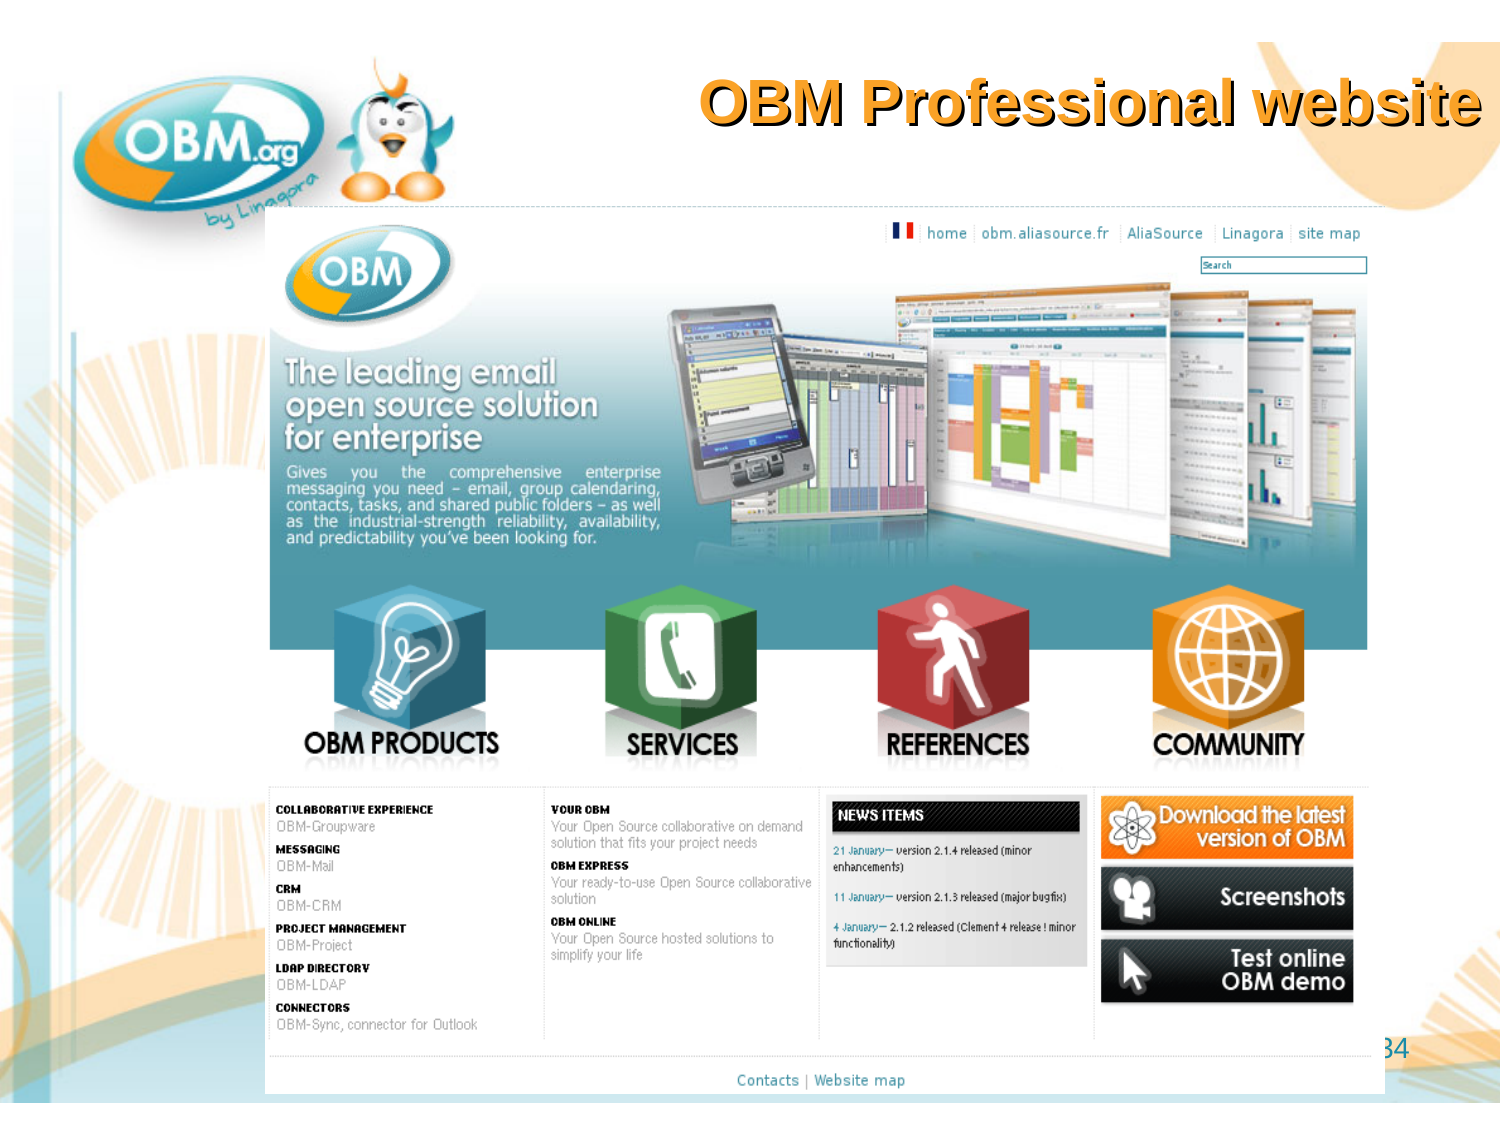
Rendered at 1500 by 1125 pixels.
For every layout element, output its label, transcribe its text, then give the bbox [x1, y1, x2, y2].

picture [0, 42, 1500, 1103]
title OBM Professional website [434, 60, 1483, 149]
